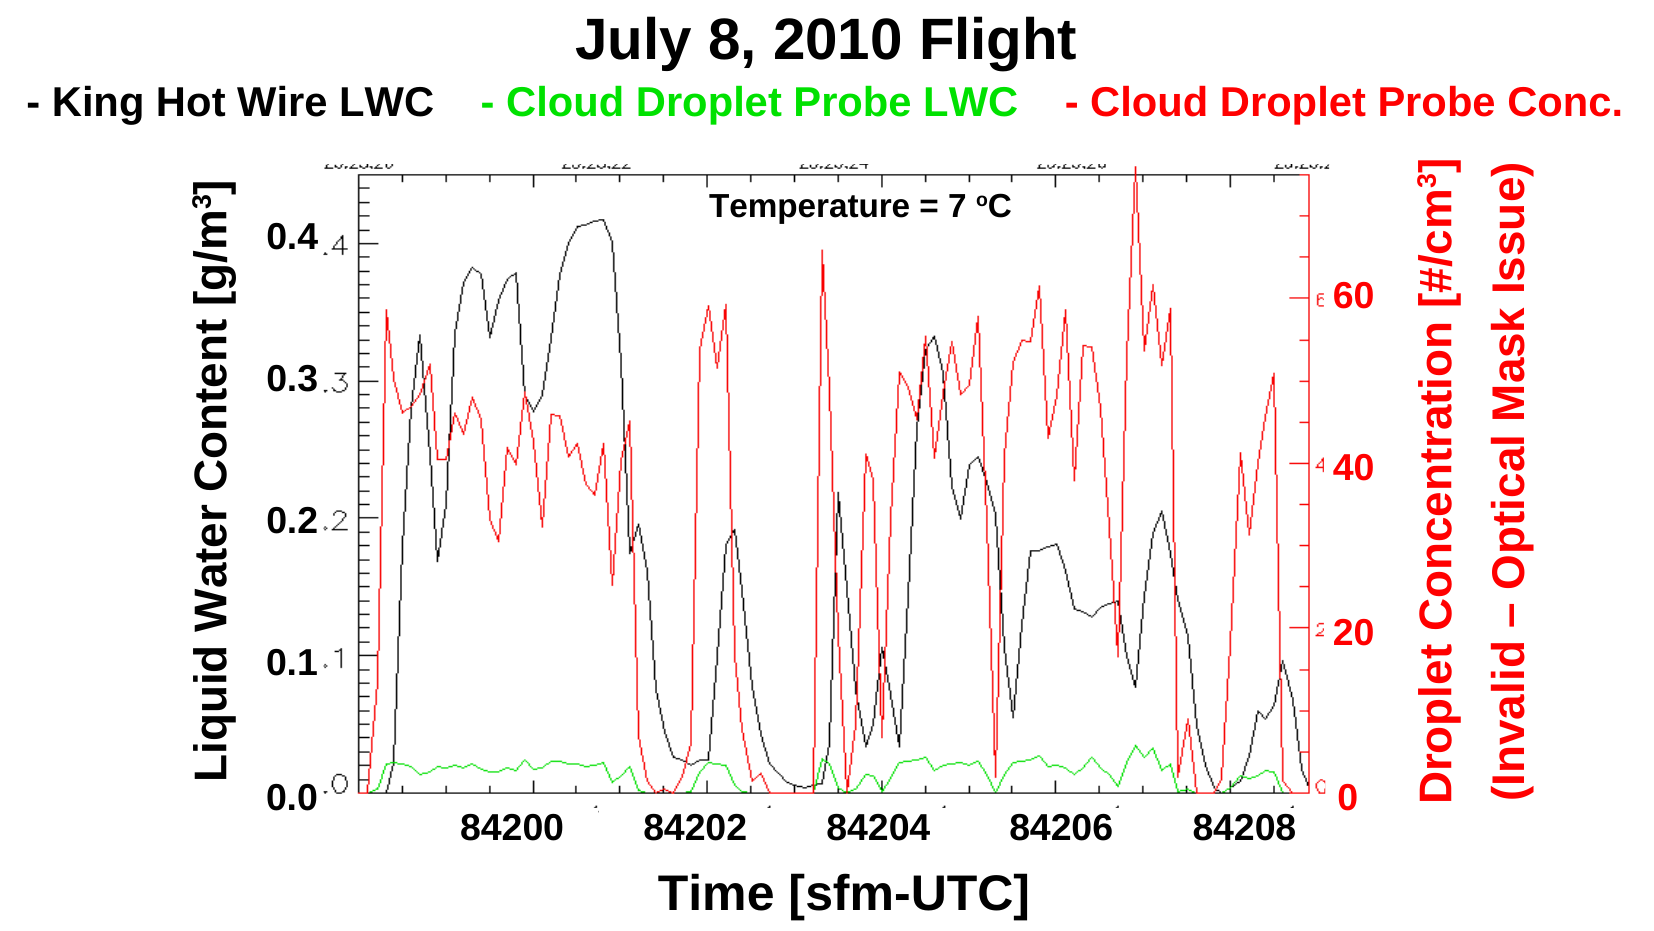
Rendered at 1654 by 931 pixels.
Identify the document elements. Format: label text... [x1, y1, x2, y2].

text_box 60 [1323, 276, 1384, 313]
text_box Temperature = 7 oC [685, 164, 1036, 234]
text_box 0.0 [260, 778, 324, 815]
text_box 84206 [975, 807, 1148, 845]
text_box 0.2 [260, 500, 324, 538]
text_box 84202 [609, 807, 782, 845]
text_box 0.3 [260, 359, 324, 396]
picture [323, 200, 1330, 839]
text_box 84208 [1158, 808, 1331, 845]
text_box 0.4 [261, 217, 324, 254]
text_box Liquid Water Content [g/m3] [177, 157, 253, 805]
text_box 20 [1323, 612, 1384, 650]
text_box 0.1 [260, 642, 324, 679]
text_box Time [sfm-UTC] [540, 858, 1148, 929]
text_box 0 [1325, 778, 1371, 815]
text_box Droplet Concentration [#/cm3] (Invalid – Optical Mask Issue) [1381, 130, 1544, 834]
text_box - King Hot Wire LWC - Cloud Droplet Probe LWC - Cloud Droplet Probe Conc. [0, 52, 1651, 200]
text_box 40 [1323, 447, 1384, 485]
text_box July 8, 2010 Flight [0, 8, 1654, 73]
text_box 84200 [426, 807, 598, 845]
text_box 84204 [792, 807, 965, 845]
